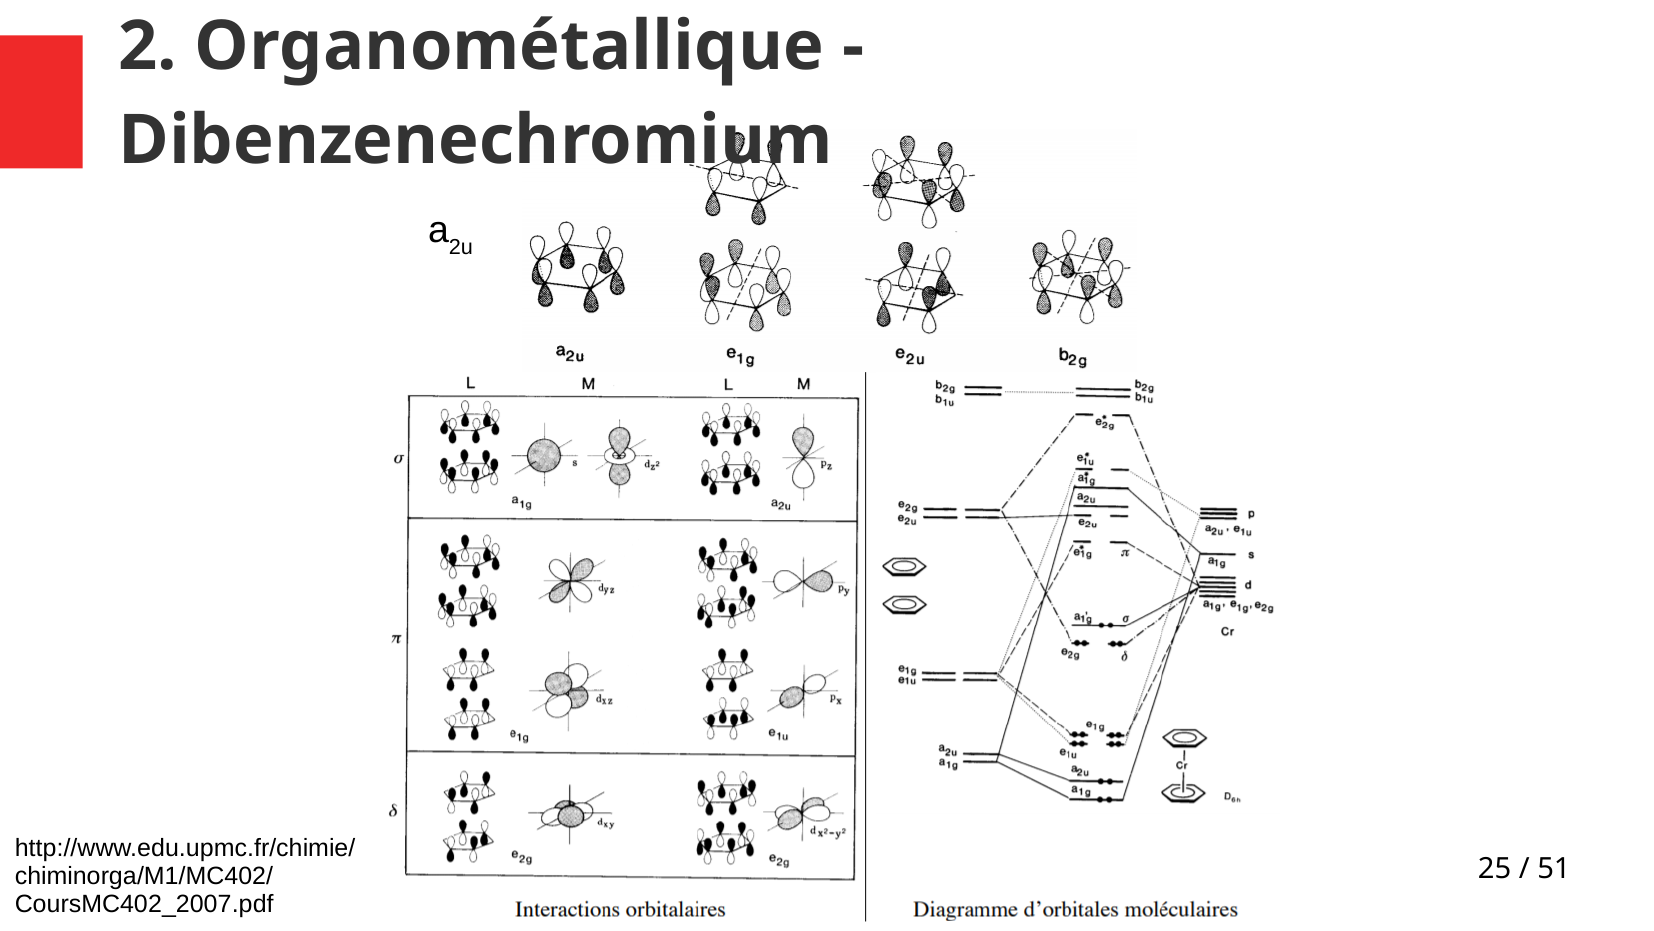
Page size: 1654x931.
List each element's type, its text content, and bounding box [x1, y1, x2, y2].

picture [326, 184, 1347, 923]
text_box http://www.edu.upmc.fr/chimie/chiminorga/M1/MC402/CoursMC402_2007.pdf [0, 826, 390, 931]
title 2. Organométallique -Dibenzenechromium [118, 0, 1571, 184]
text_box a2u [413, 200, 488, 267]
